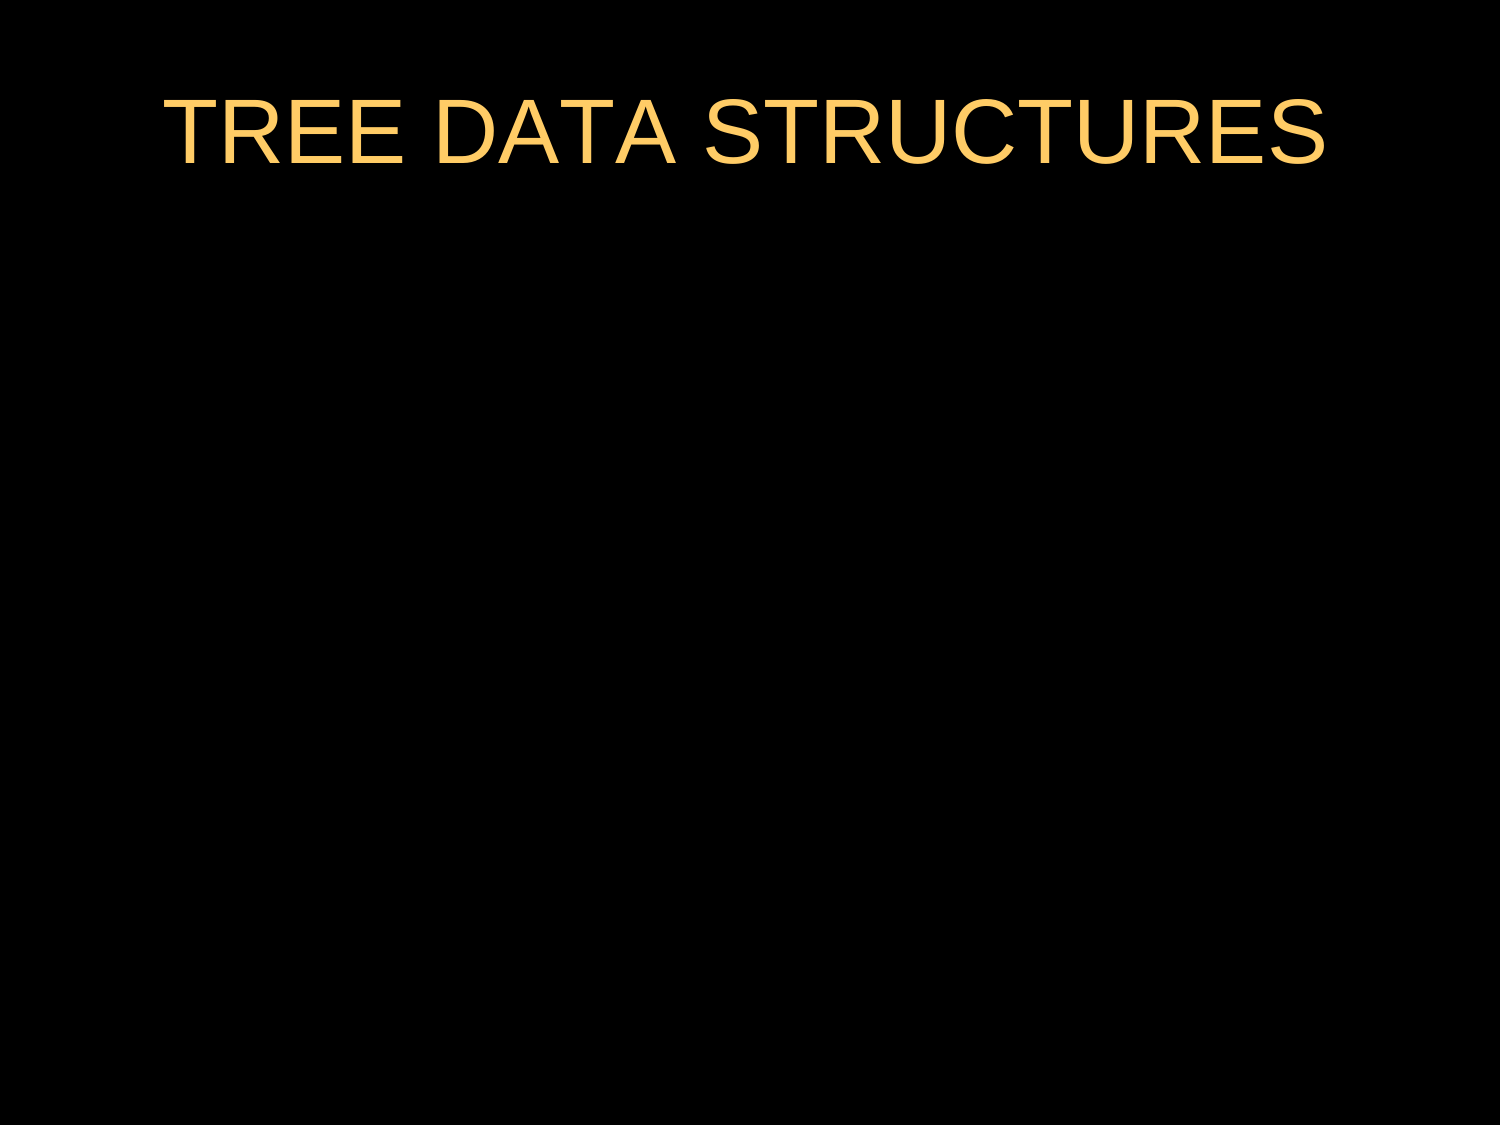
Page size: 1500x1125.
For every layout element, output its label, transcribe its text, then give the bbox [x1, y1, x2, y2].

title TREE DATA STRUCTURES [17, 37, 1476, 228]
